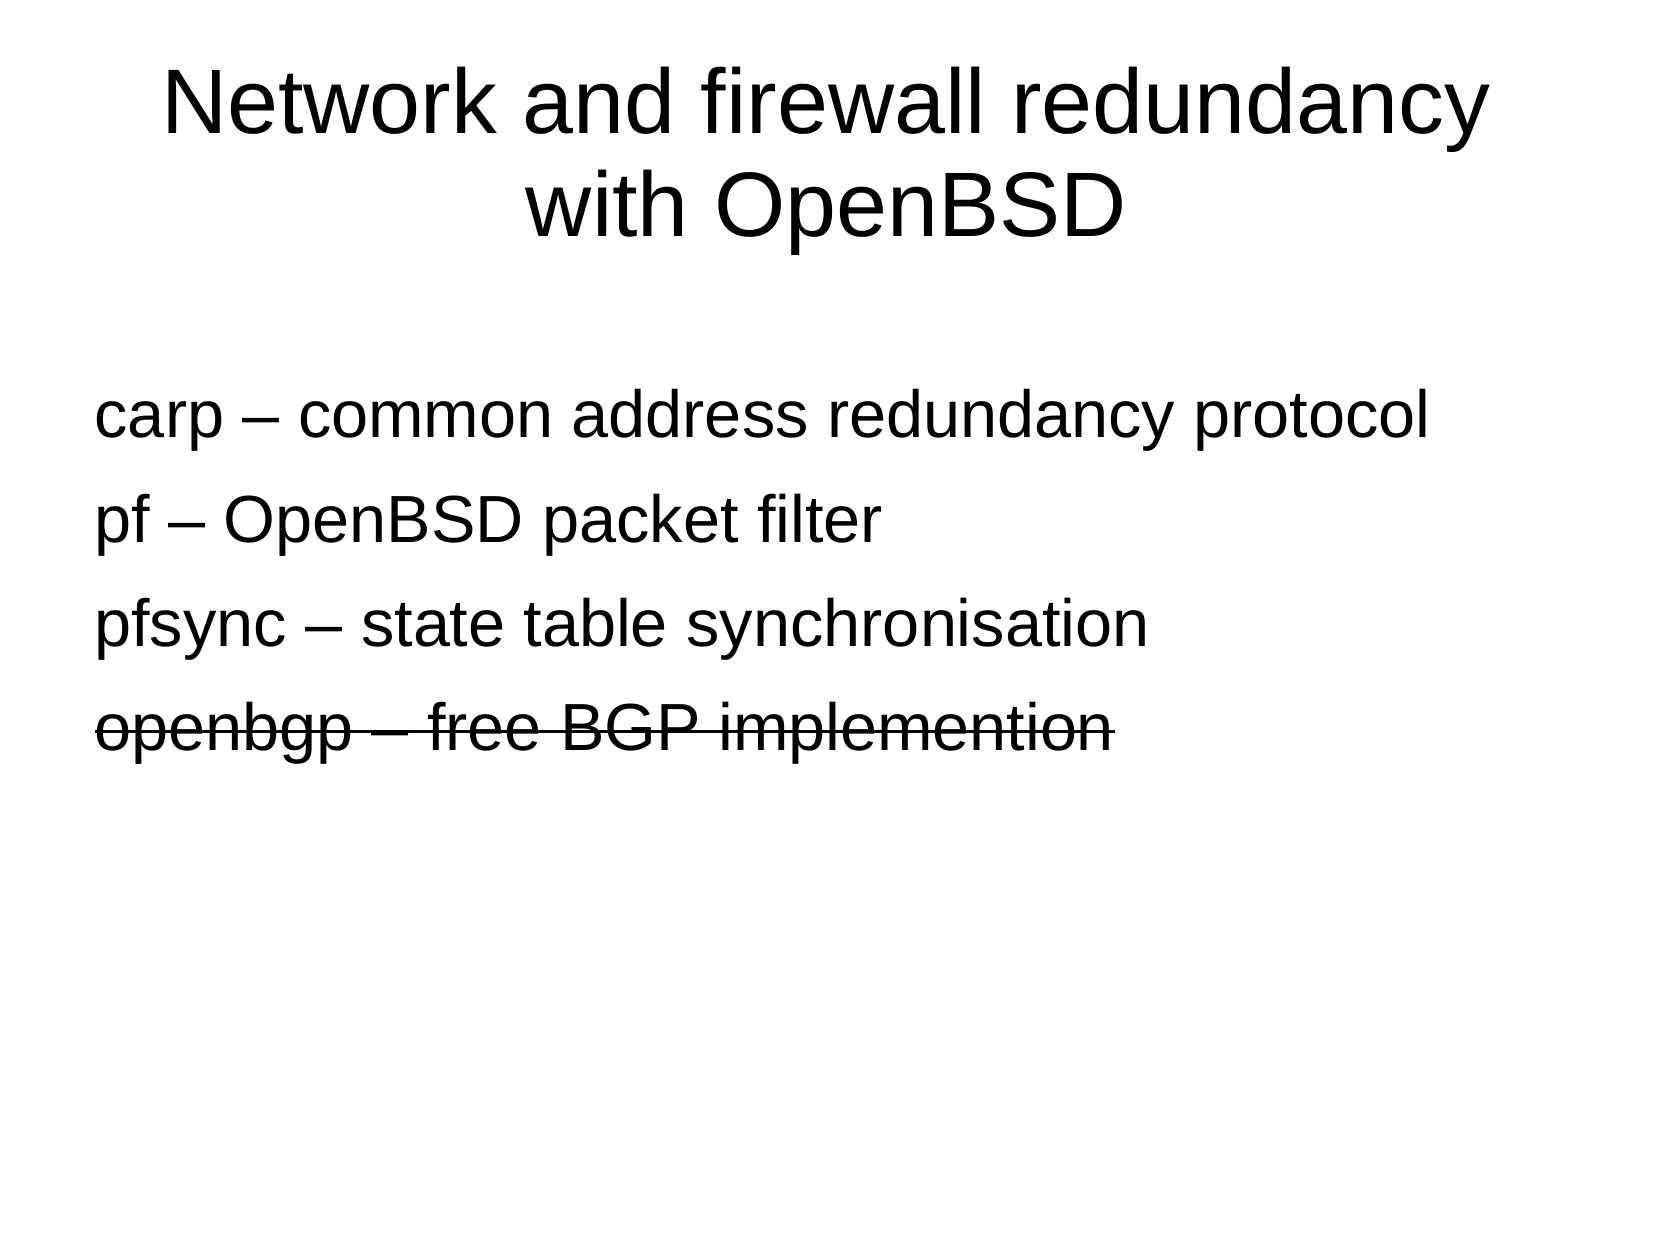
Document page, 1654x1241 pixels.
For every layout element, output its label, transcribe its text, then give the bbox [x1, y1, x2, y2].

title Network and firewall redundancy with OpenBSD [82, 39, 1571, 267]
list carp – common address redundancy protocol pf – OpenBSD packet filter pfsync – state table synchronisation openbgp – free BGP implemention [76, 377, 1565, 975]
